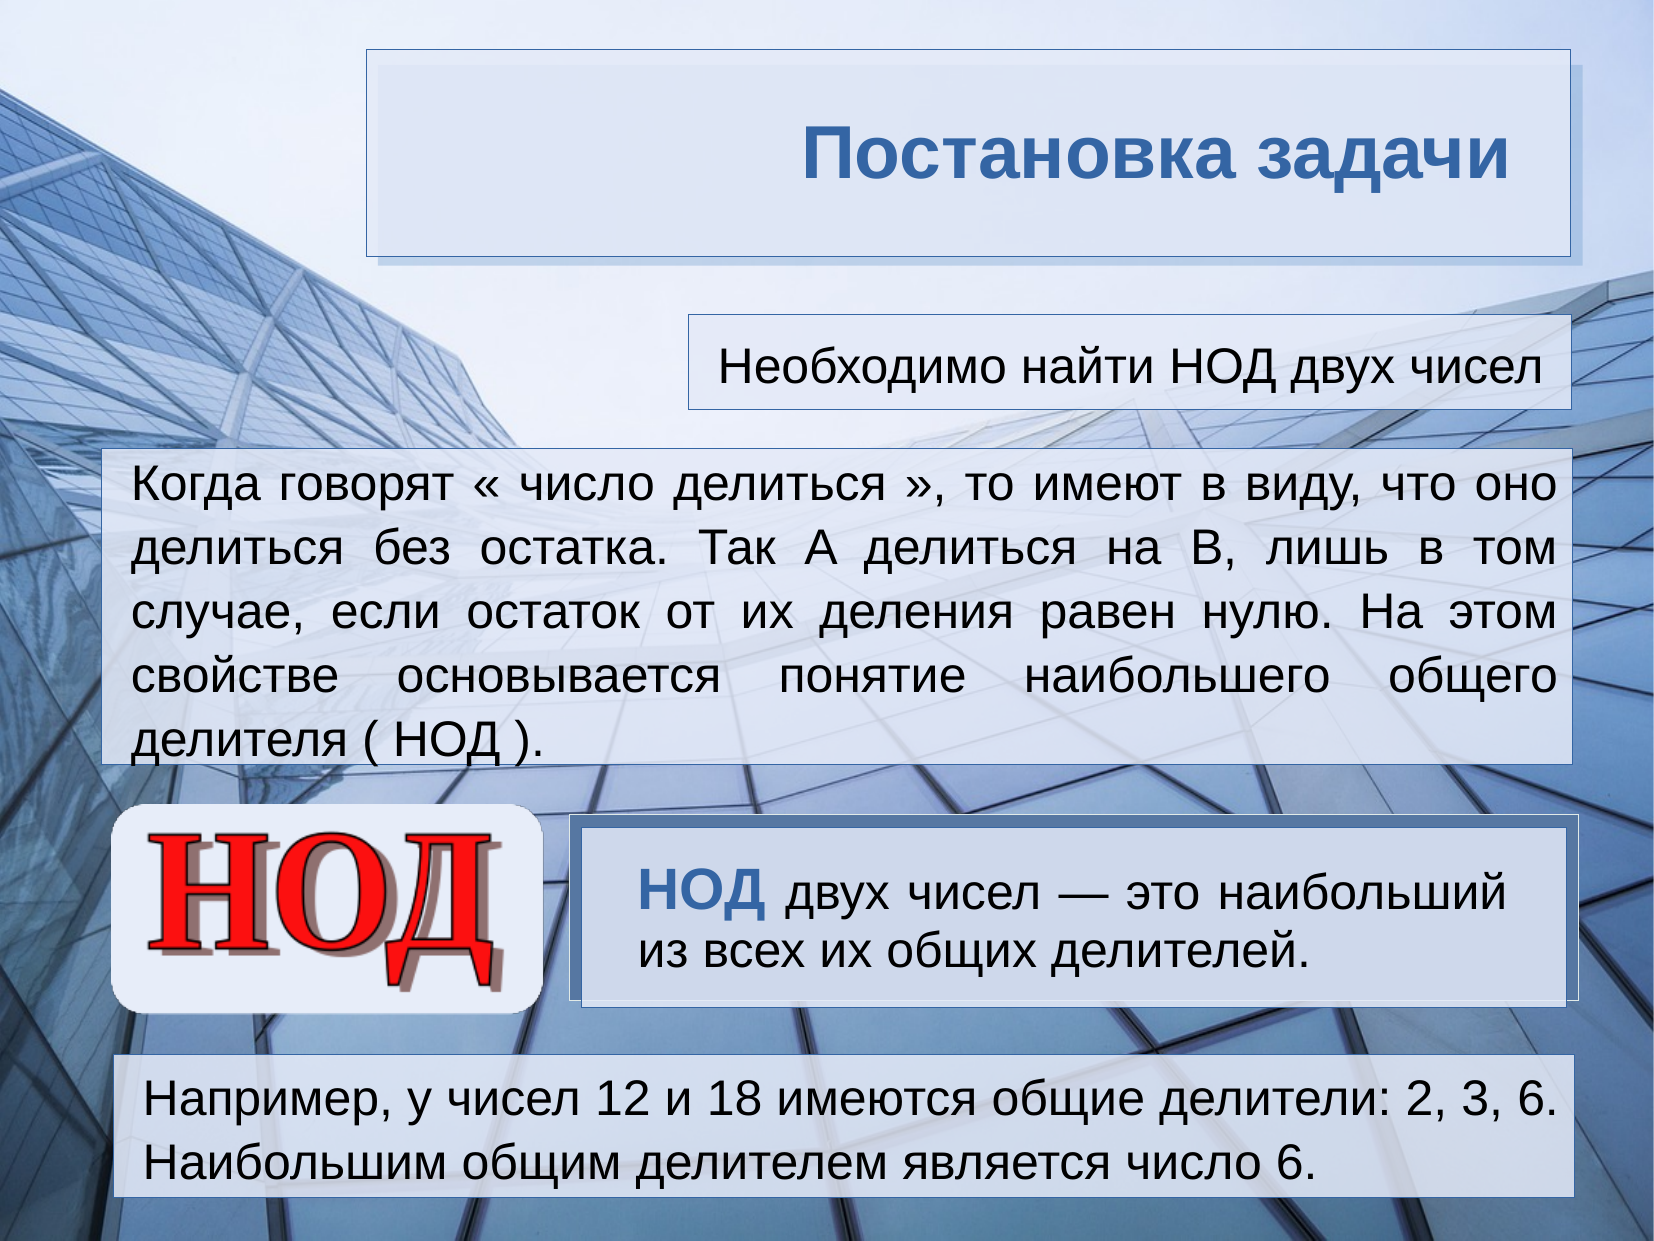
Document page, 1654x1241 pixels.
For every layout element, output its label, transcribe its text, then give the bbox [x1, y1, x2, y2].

text_box Необходимо найти НОД двух чисел [688, 314, 1572, 410]
title Постановка задачи [366, 49, 1571, 257]
picture [0, 0, 1654, 1241]
text_box [377, 64, 1583, 266]
text_box НОД двух чисел — это наибольший из всех их общих делителей. [581, 827, 1567, 1008]
text_box Например, у чисел 12 и 18 имеются общие делители: 2, 3, 6. Наибольшим общим делителем является число 6. [113, 1054, 1575, 1198]
text_box Когда говорят « число делиться », то имеют в виду, что оно делиться без остатка. Так A делиться на B, лишь в том случае, если остаток от их деления равен нулю. На этом свойстве основывается понятие наибольшего общего делителя ( НОД ). [101, 448, 1573, 765]
text_box [569, 814, 1579, 1001]
